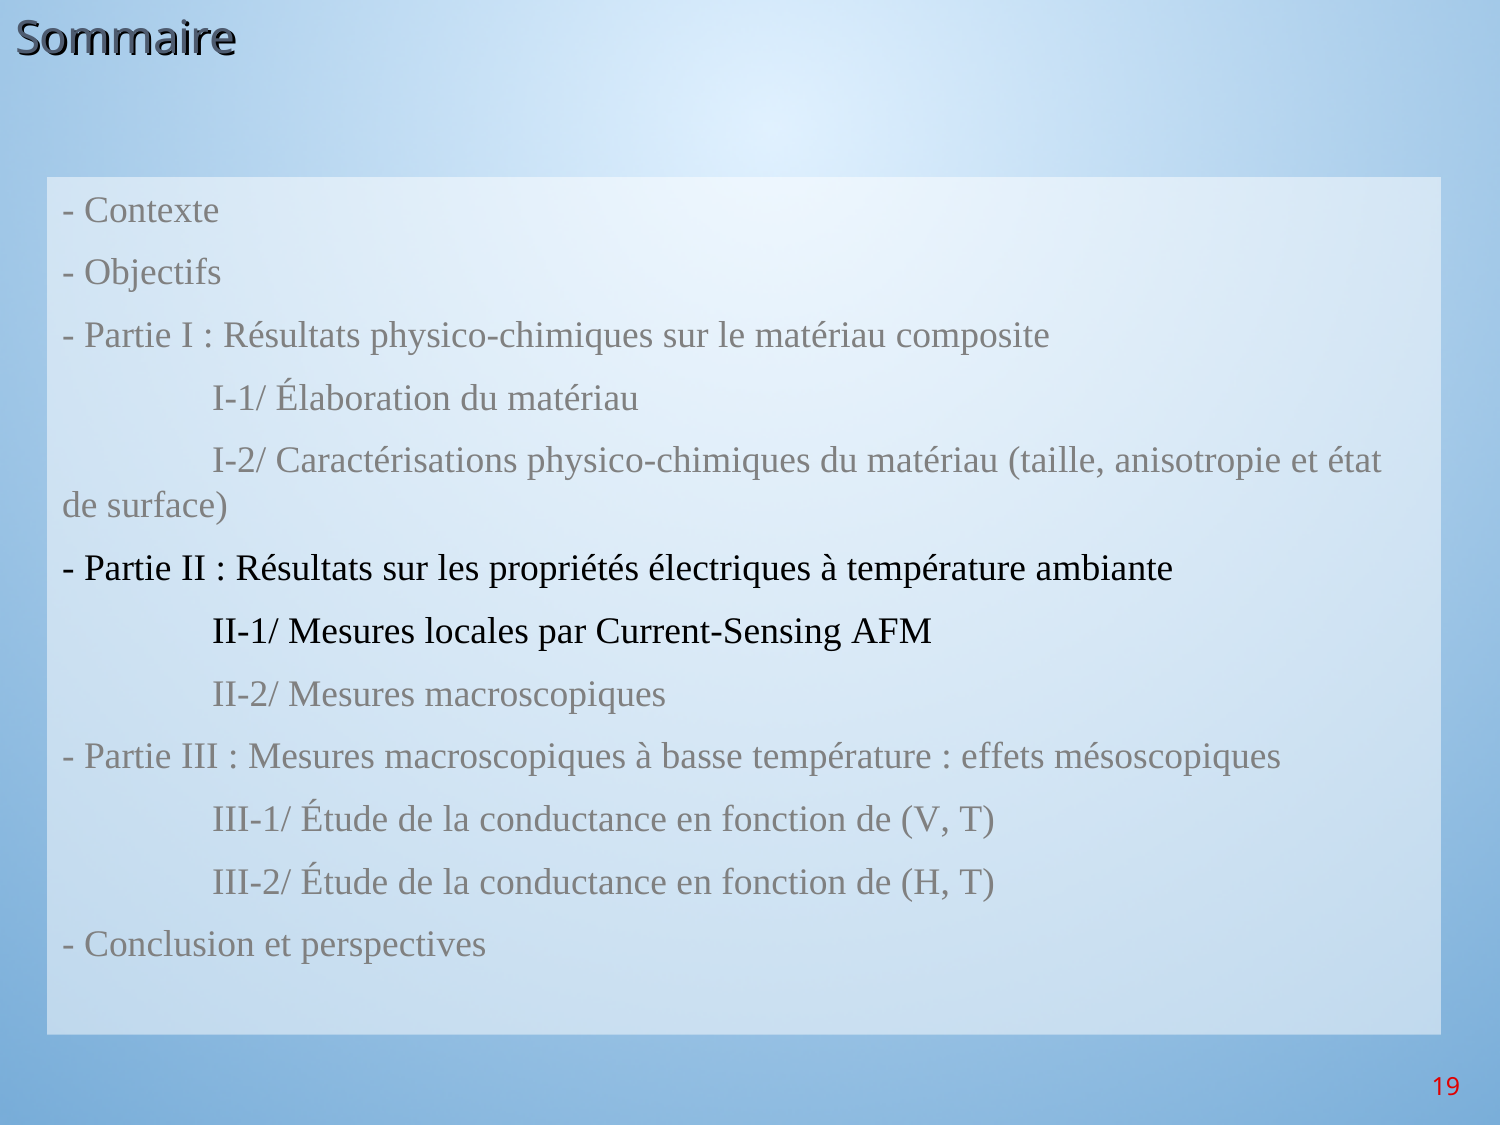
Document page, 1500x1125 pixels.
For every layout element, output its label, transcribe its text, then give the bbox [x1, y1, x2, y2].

text_box - Contexte - Objectifs - Partie I : Résultats physico-chimiques sur le matériau composite I-1/ Élaboration du matériau I-2/ Caractérisations physico-chimiques du matériau (taille, anisotropie et état de surface) - Partie II : Résultats sur les propriétés électriques à température ambiante II-1/ Mesures locales par Current-Sensing AFM II-2/ Mesures macroscopiques - Partie III : Mesures macroscopiques à basse température : effets mésoscopiques III-1/ Étude de la conductance en fonction de (V, T) III-2/ Étude de la conductance en fonction de (H, T) - Conclusion et perspectives [47, 177, 1441, 1035]
text_box <numéro> [1349, 1062, 1476, 1103]
picture [0, 0, 1500, 1125]
title Sommaire [0, 0, 1489, 83]
